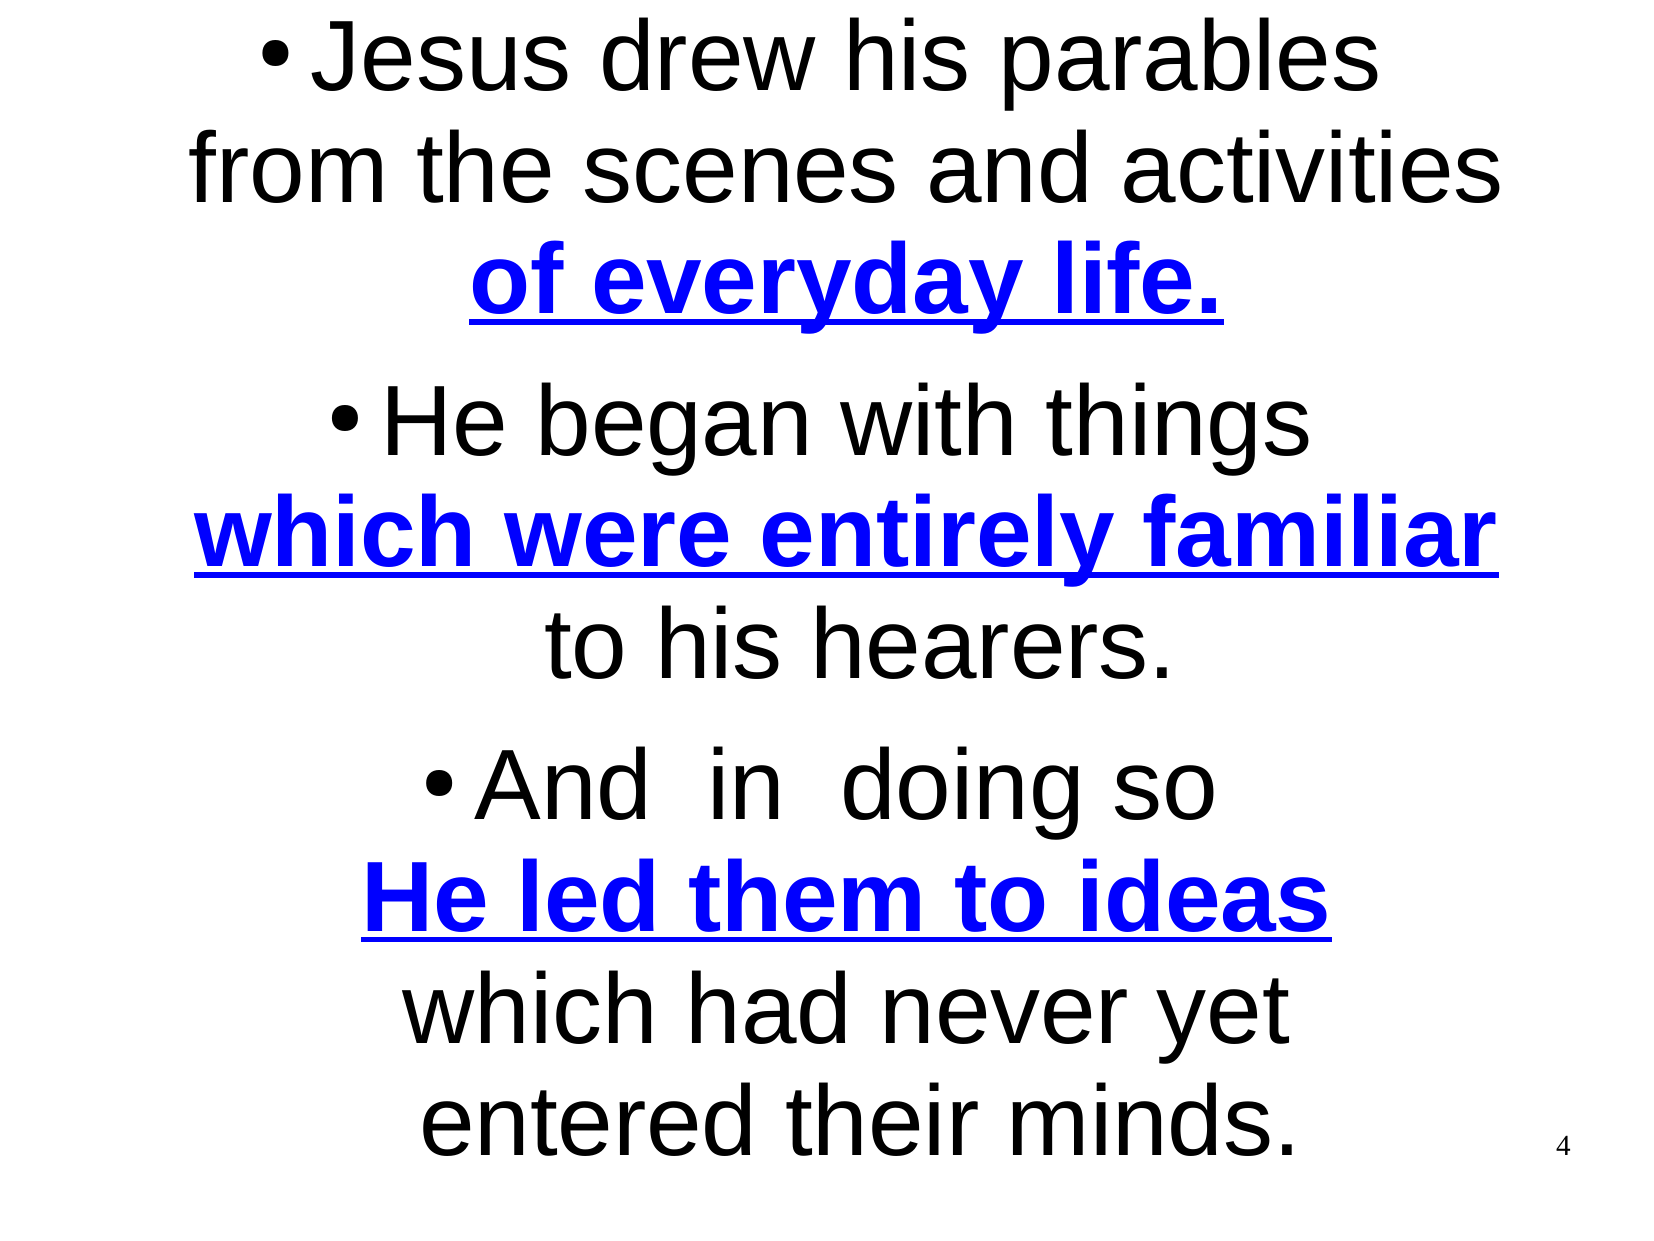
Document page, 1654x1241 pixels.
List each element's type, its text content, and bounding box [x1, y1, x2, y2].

list Jesus drew his parables from the scenes and activities of everyday life. He began with things which were entirely familiar to his hearers. And in doing so He led them to ideas which had never yet entered their minds. [0, 0, 1651, 1238]
